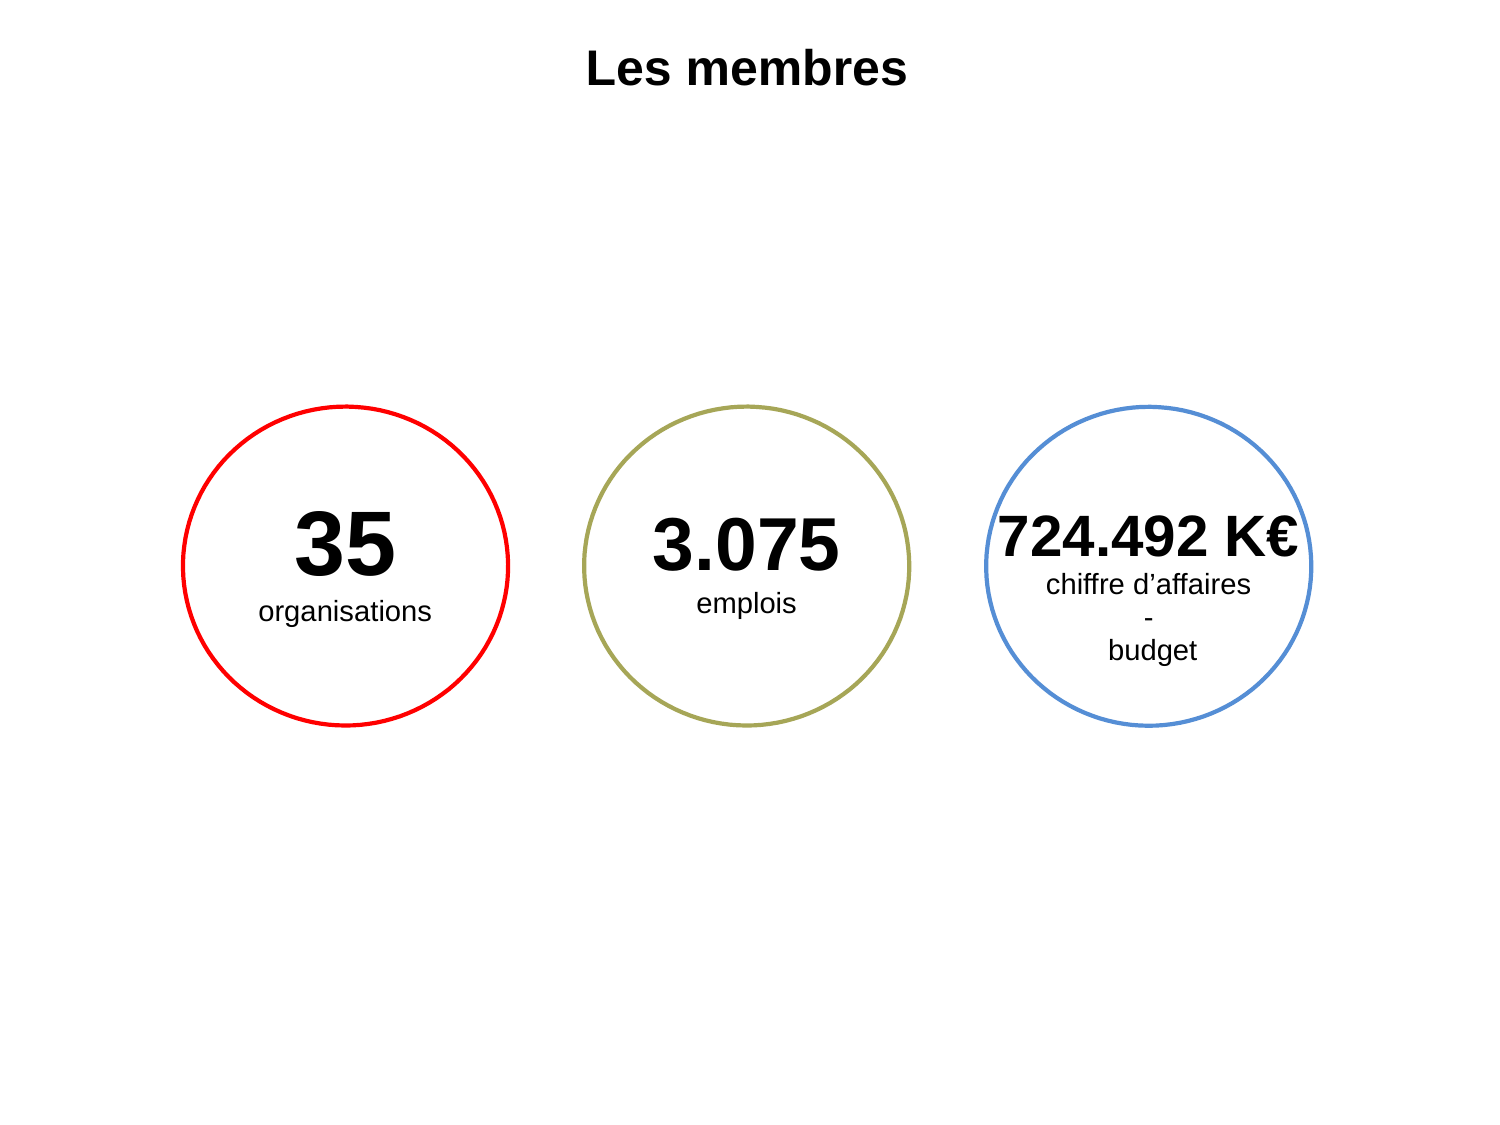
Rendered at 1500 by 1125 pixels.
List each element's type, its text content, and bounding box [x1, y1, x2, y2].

text_box Les membres [14, 32, 1480, 104]
text_box 724.492 K€ chiffre d’affaires - budget [974, 495, 1324, 675]
text_box 35 organisations [190, 485, 501, 636]
text_box 3.075 emplois [591, 495, 903, 628]
